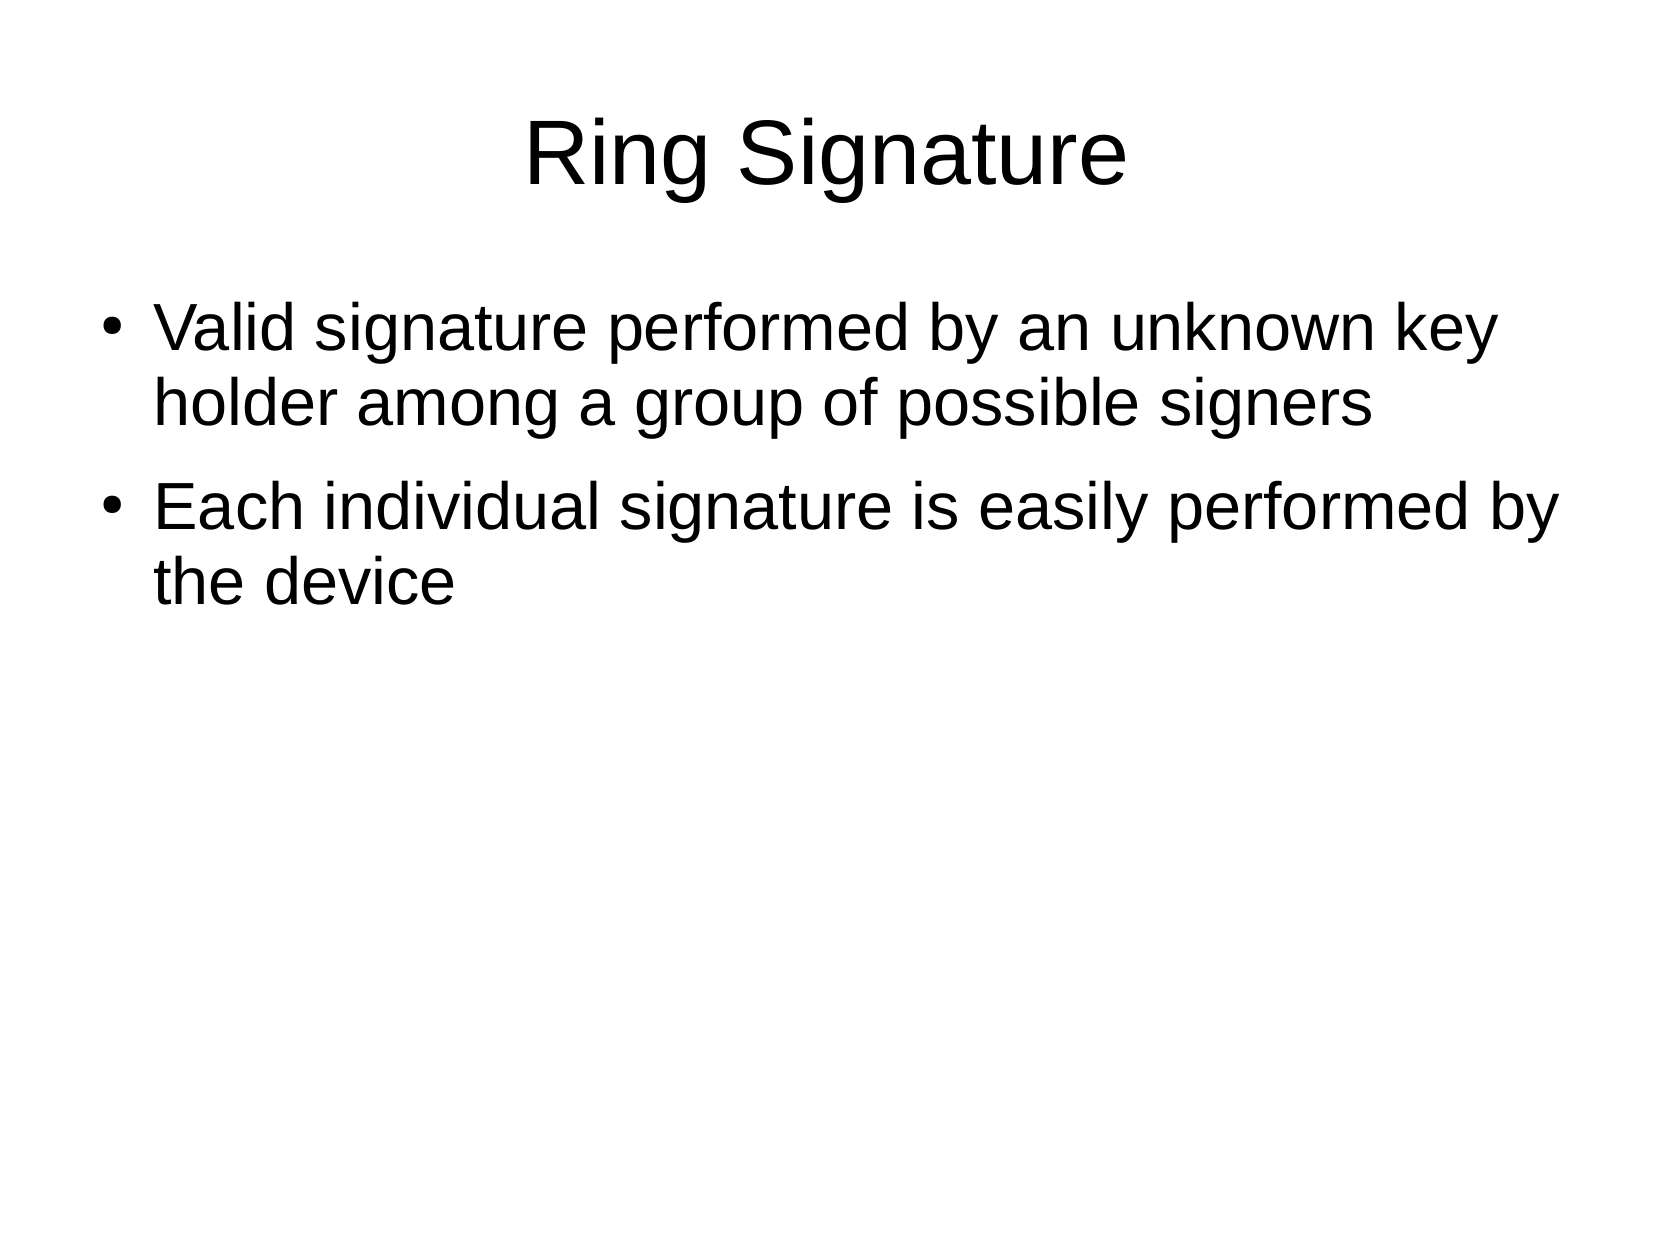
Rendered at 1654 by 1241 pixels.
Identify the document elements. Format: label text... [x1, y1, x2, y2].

title Ring Signature [82, 49, 1571, 257]
list Valid signature performed by an unknown key holder among a group of possible signers Each individual signature is easily performed by the device [82, 290, 1571, 1109]
